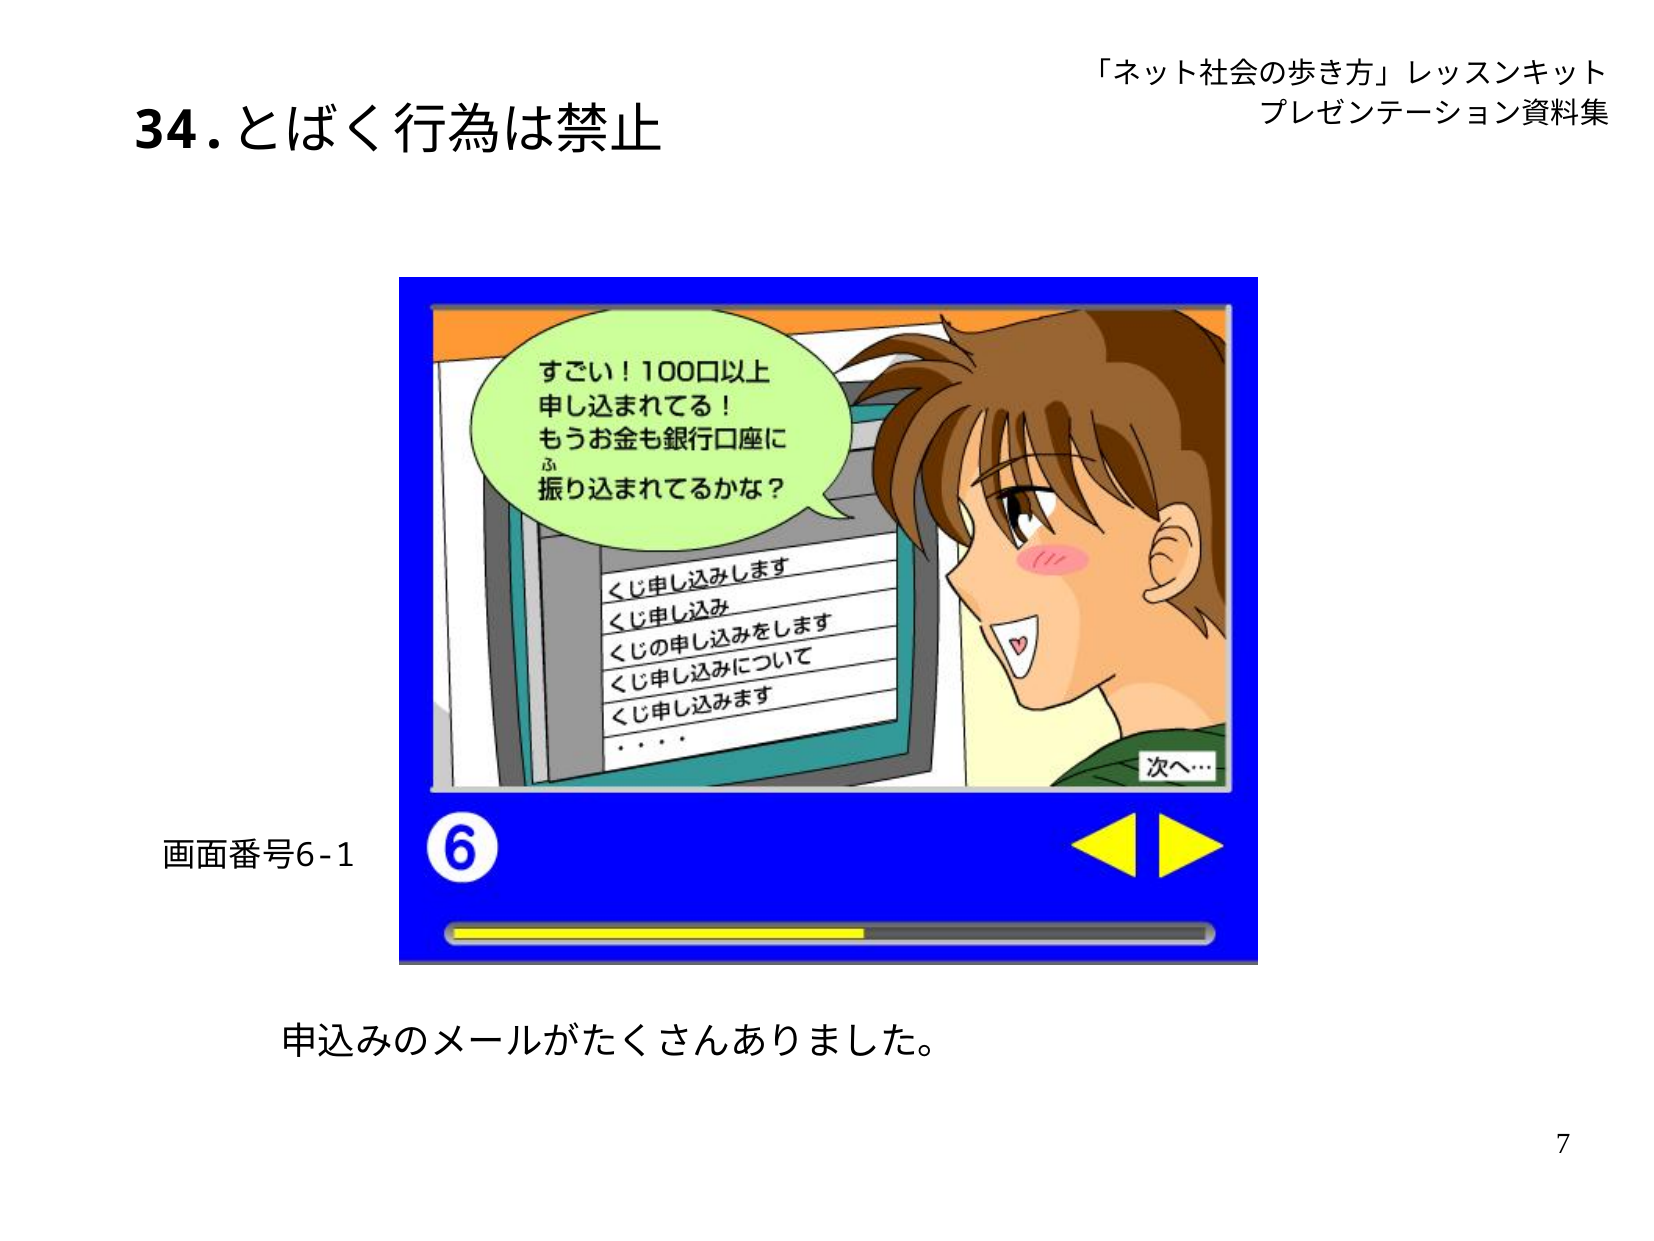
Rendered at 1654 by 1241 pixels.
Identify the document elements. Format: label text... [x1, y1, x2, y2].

text_box 「ネット社会の歩き方」レッスンキット プレゼンテーション資料集 [1062, 44, 1625, 139]
picture [399, 277, 1258, 965]
text_box 画面番号6-1 [147, 826, 384, 882]
text_box 申込みのメールがたくさんありました。 [265, 1003, 1447, 1074]
text_box 34.とばく行為は禁止 [118, 88, 1241, 169]
